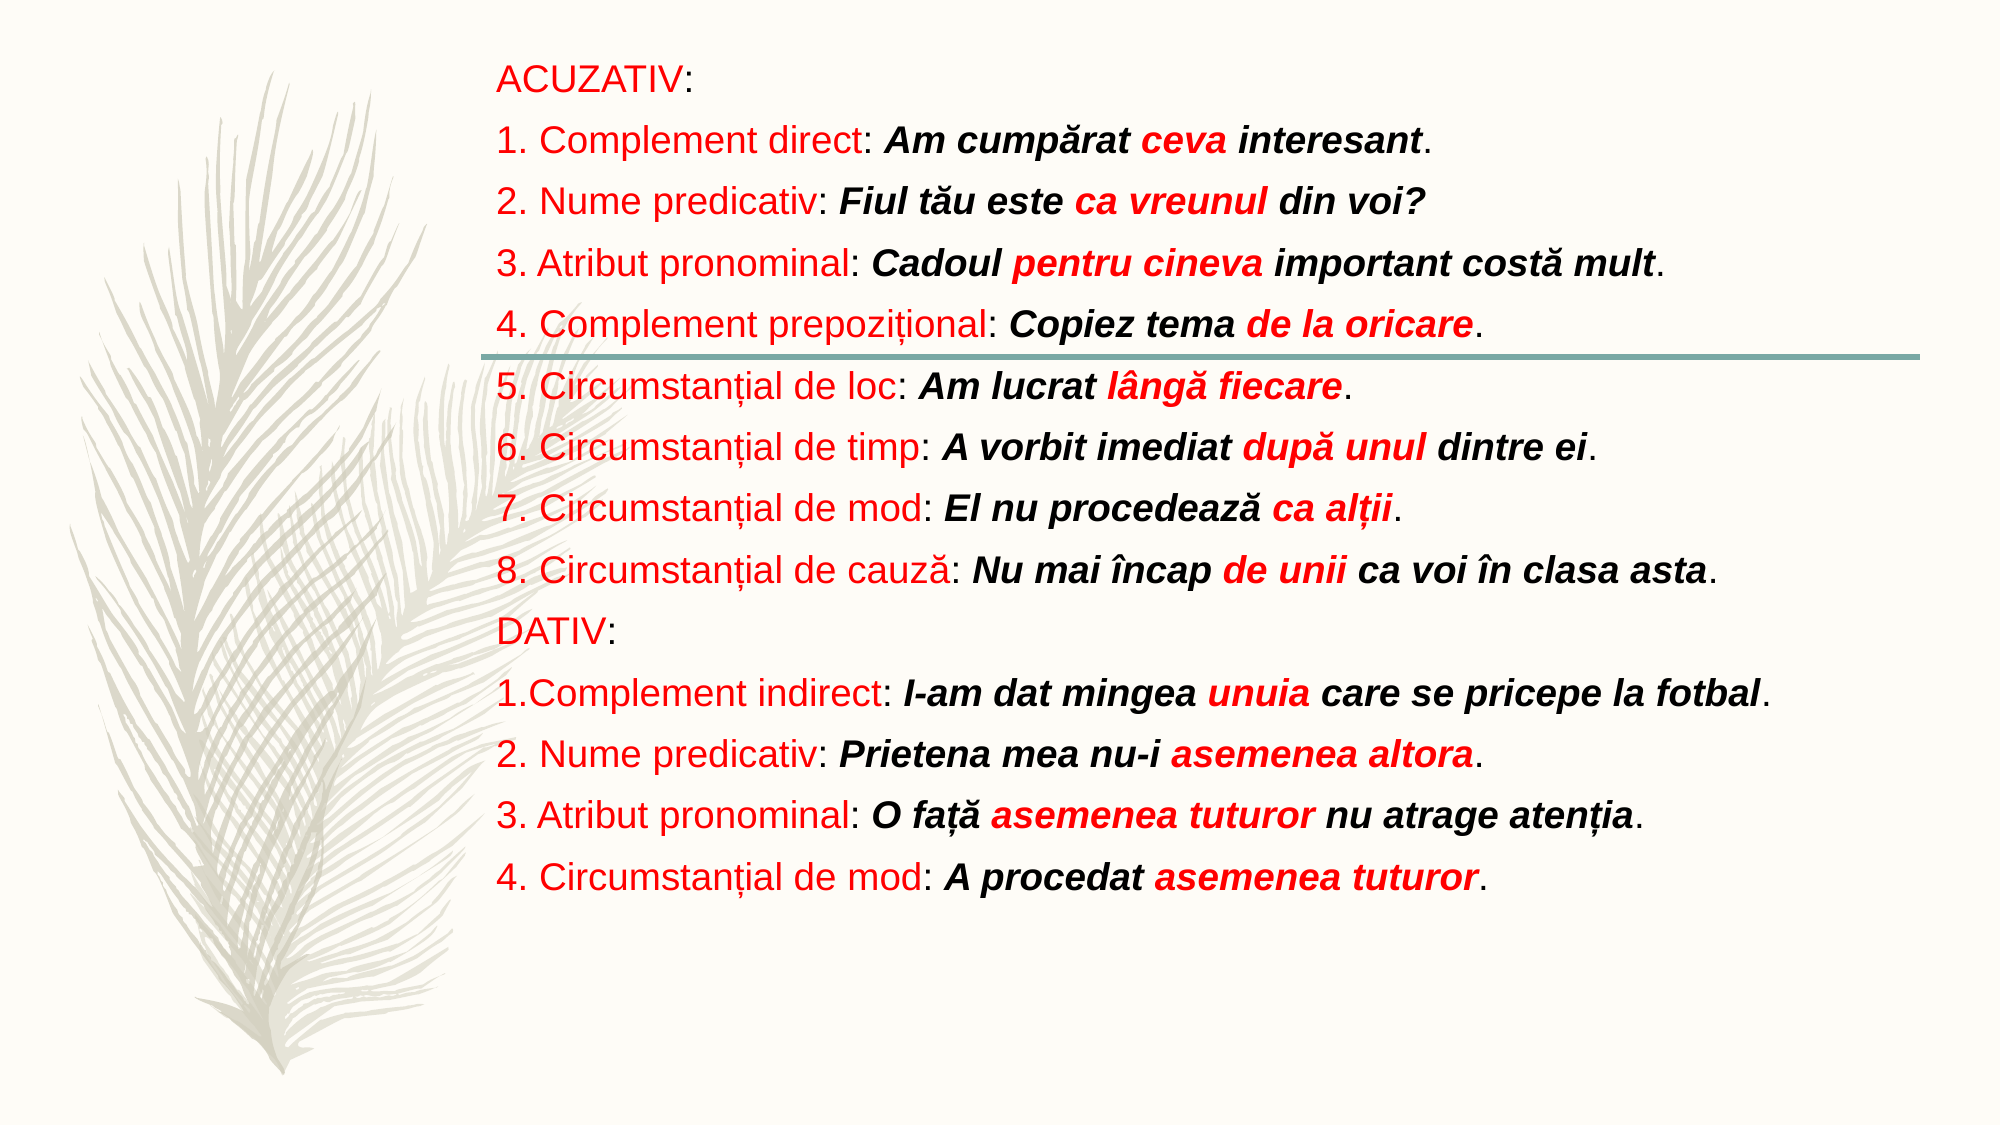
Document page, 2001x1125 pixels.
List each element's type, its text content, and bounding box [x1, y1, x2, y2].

list ACUZATIV: 1. Complement direct: Am cumpărat ceva interesant. 2. Nume predicativ: Fiul tău este ca vreunul din voi? 3. Atribut pronominal: Cadoul pentru cineva important costă mult. 4. Complement prepozițional: Copiez tema de la oricare. 5. Circumstanțial de loc: Am lucrat lângă fiecare. 6. Circumstanțial de timp: A vorbit imediat după unul dintre ei. 7. Circumstanțial de mod: El nu procedează ca alții. 8. Circumstanțial de cauză: Nu mai încap de unii ca voi în clasa asta. DATIV: 1.Complement indirect: I-am dat mingea unuia care se pricepe la fotbal. 2. Nume predicativ: Prietena mea nu-i asemenea altora. 3. Atribut pronominal: O față asemenea tuturor nu atrage atenția. 4. Circumstanțial de mod: A procedat asemenea tuturor. [481, 50, 1920, 999]
